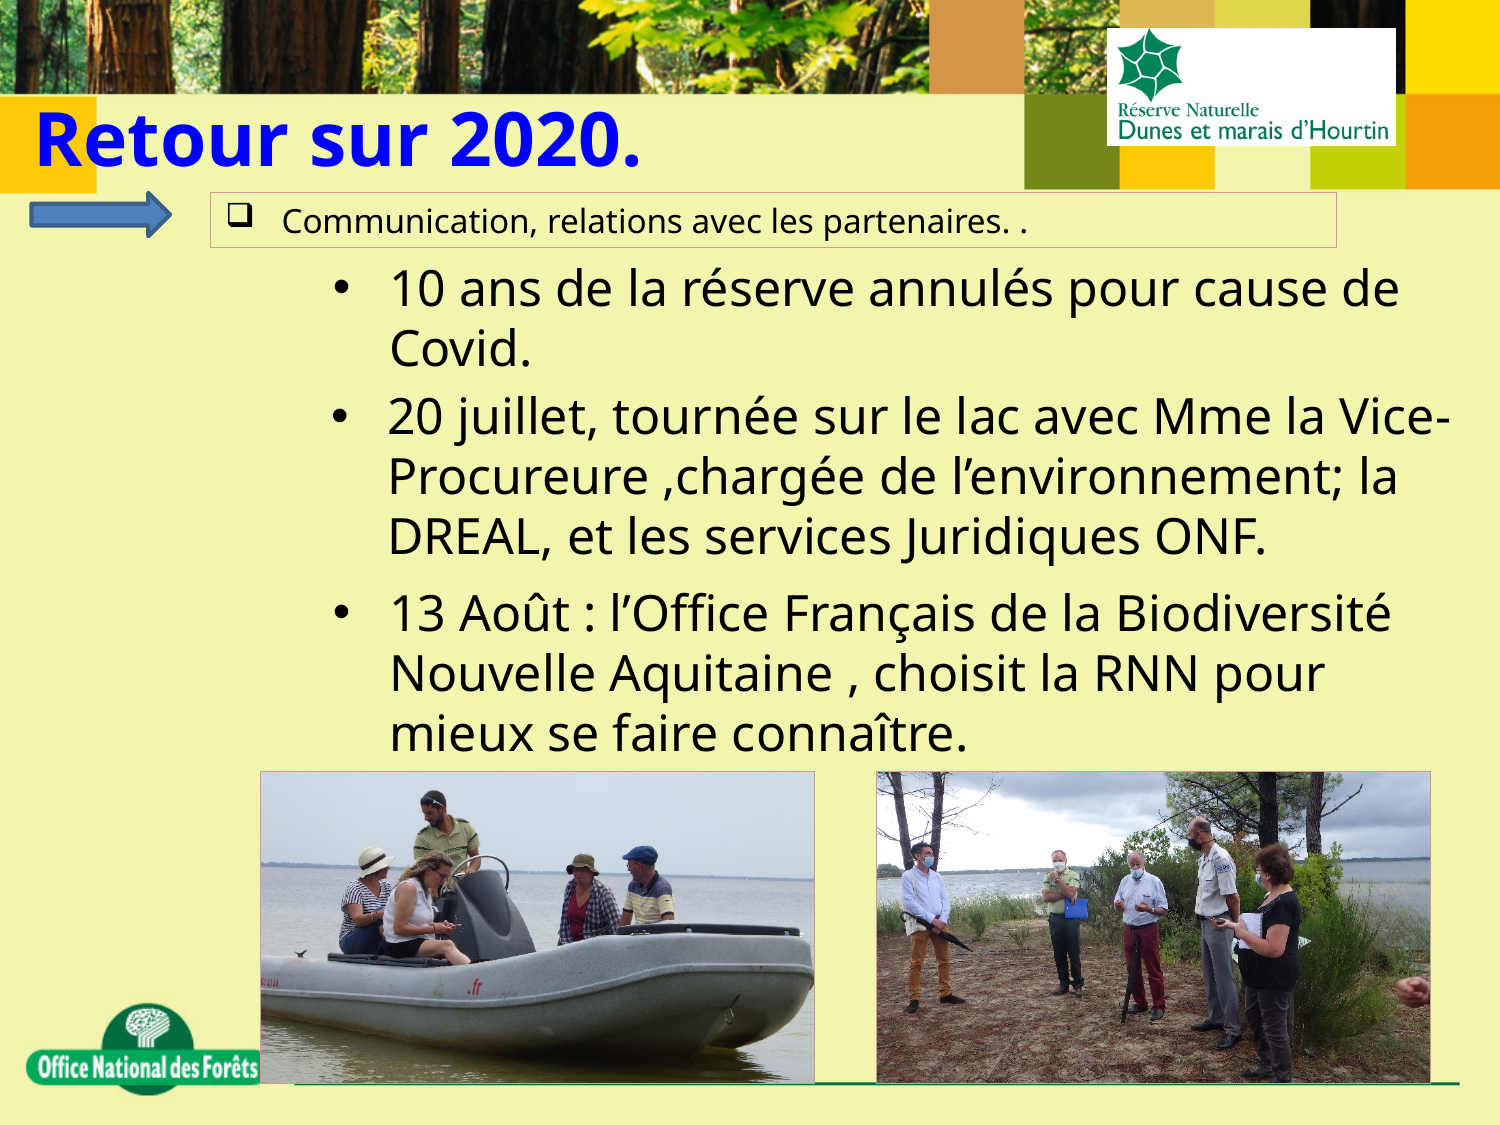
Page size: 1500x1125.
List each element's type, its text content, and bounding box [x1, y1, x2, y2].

text_box 10 ans de la réserve annulés pour cause de Covid. [318, 248, 1492, 384]
text_box [31, 192, 171, 237]
text_box 13 Août : l’Office Français de la Biodiversité Nouvelle Aquitaine , choisit la RNN pour mieux se faire connaître. [318, 574, 1492, 770]
text_box Retour sur 2020. [18, 96, 1278, 234]
text_box Communication, relations avec les partenaires. . [210, 192, 1337, 248]
text_box 20 juillet, tournée sur le lac avec Mme la Vice-Procureure ,chargée de l’environnement; la DREAL, et les services Juridiques ONF. [316, 377, 1490, 573]
picture [0, 0, 1500, 1125]
